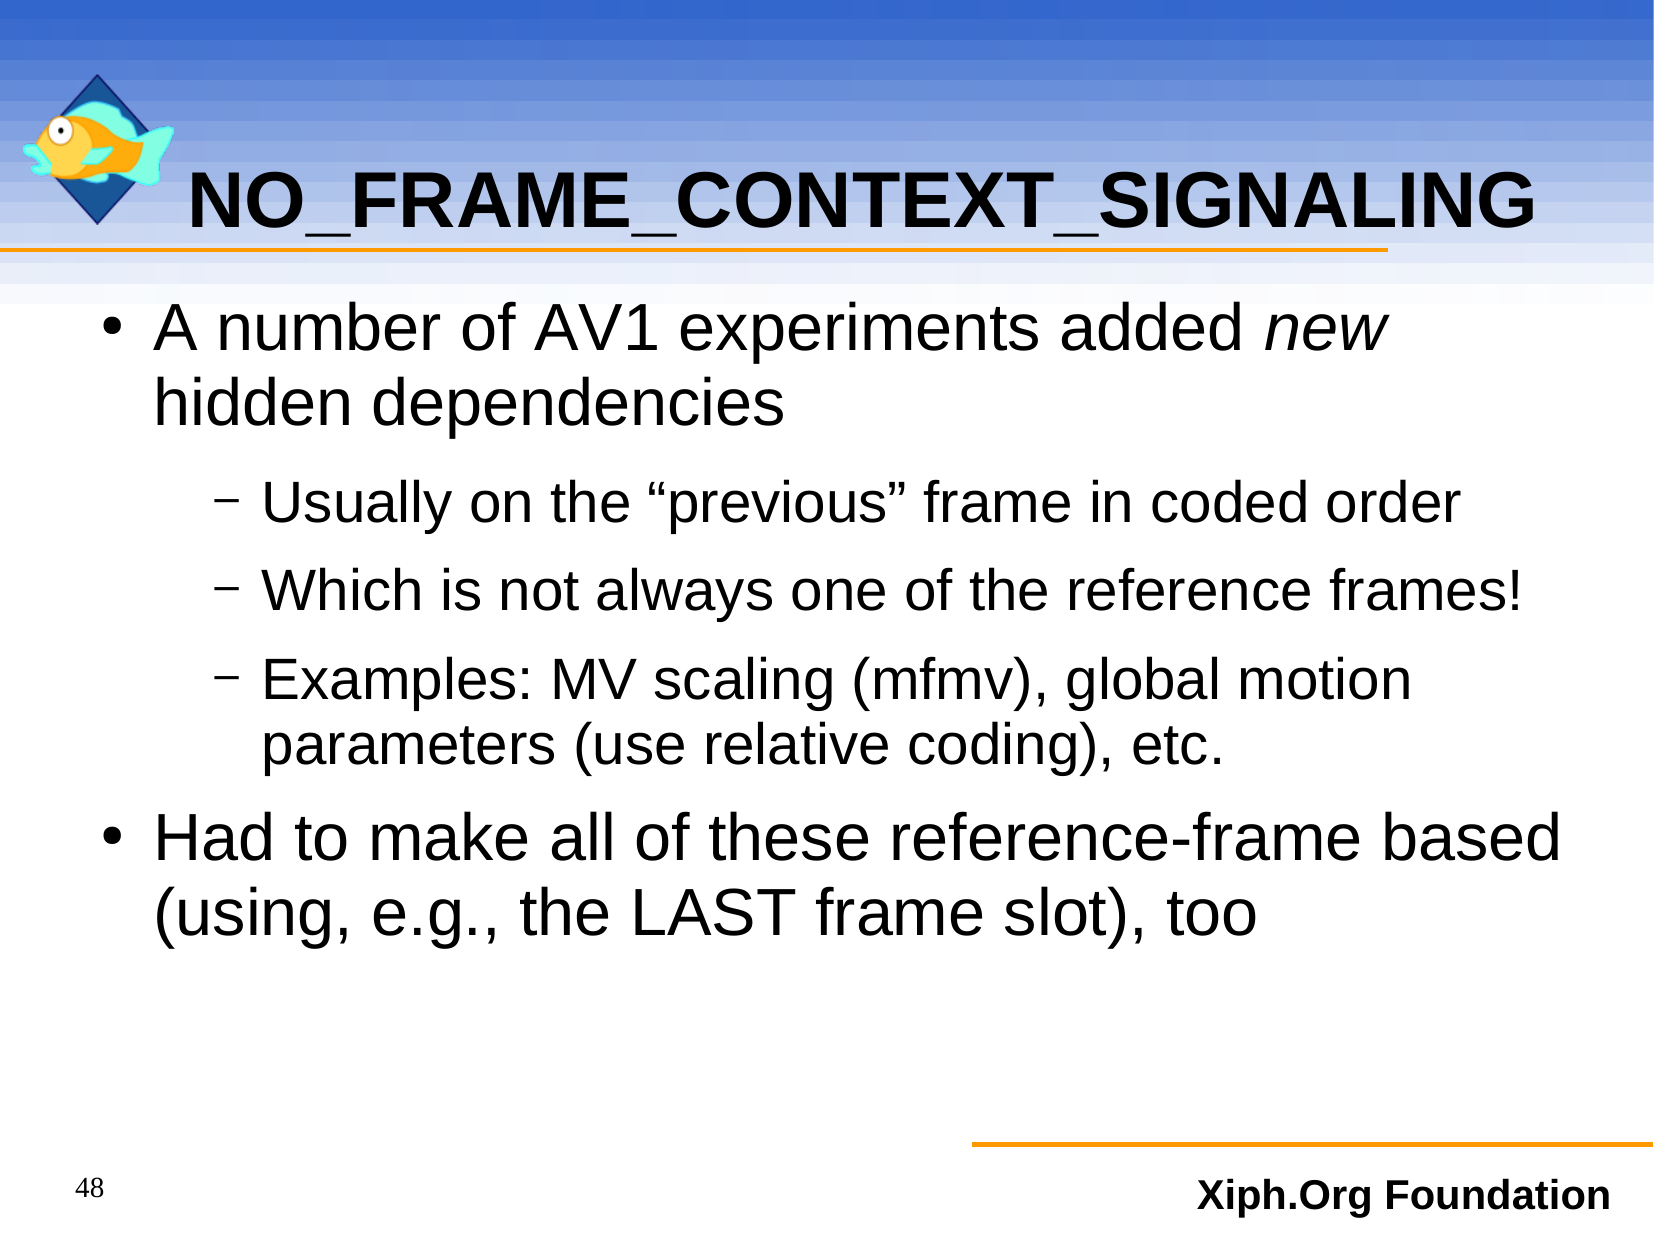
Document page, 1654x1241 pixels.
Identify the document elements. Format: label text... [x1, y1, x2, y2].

list A number of AV1 experiments added new hidden dependencies Usually on the “previous” frame in coded order Which is not always one of the reference frames! Examples: MV scaling (mfmv), global motion parameters (use relative coding), etc. Had to make all of these reference-frame based (using, e.g., the LAST frame slot), too [82, 290, 1571, 1055]
picture [0, 0, 1654, 1241]
title NO_FRAME_CONTEXT_SIGNALING [187, 37, 1571, 245]
